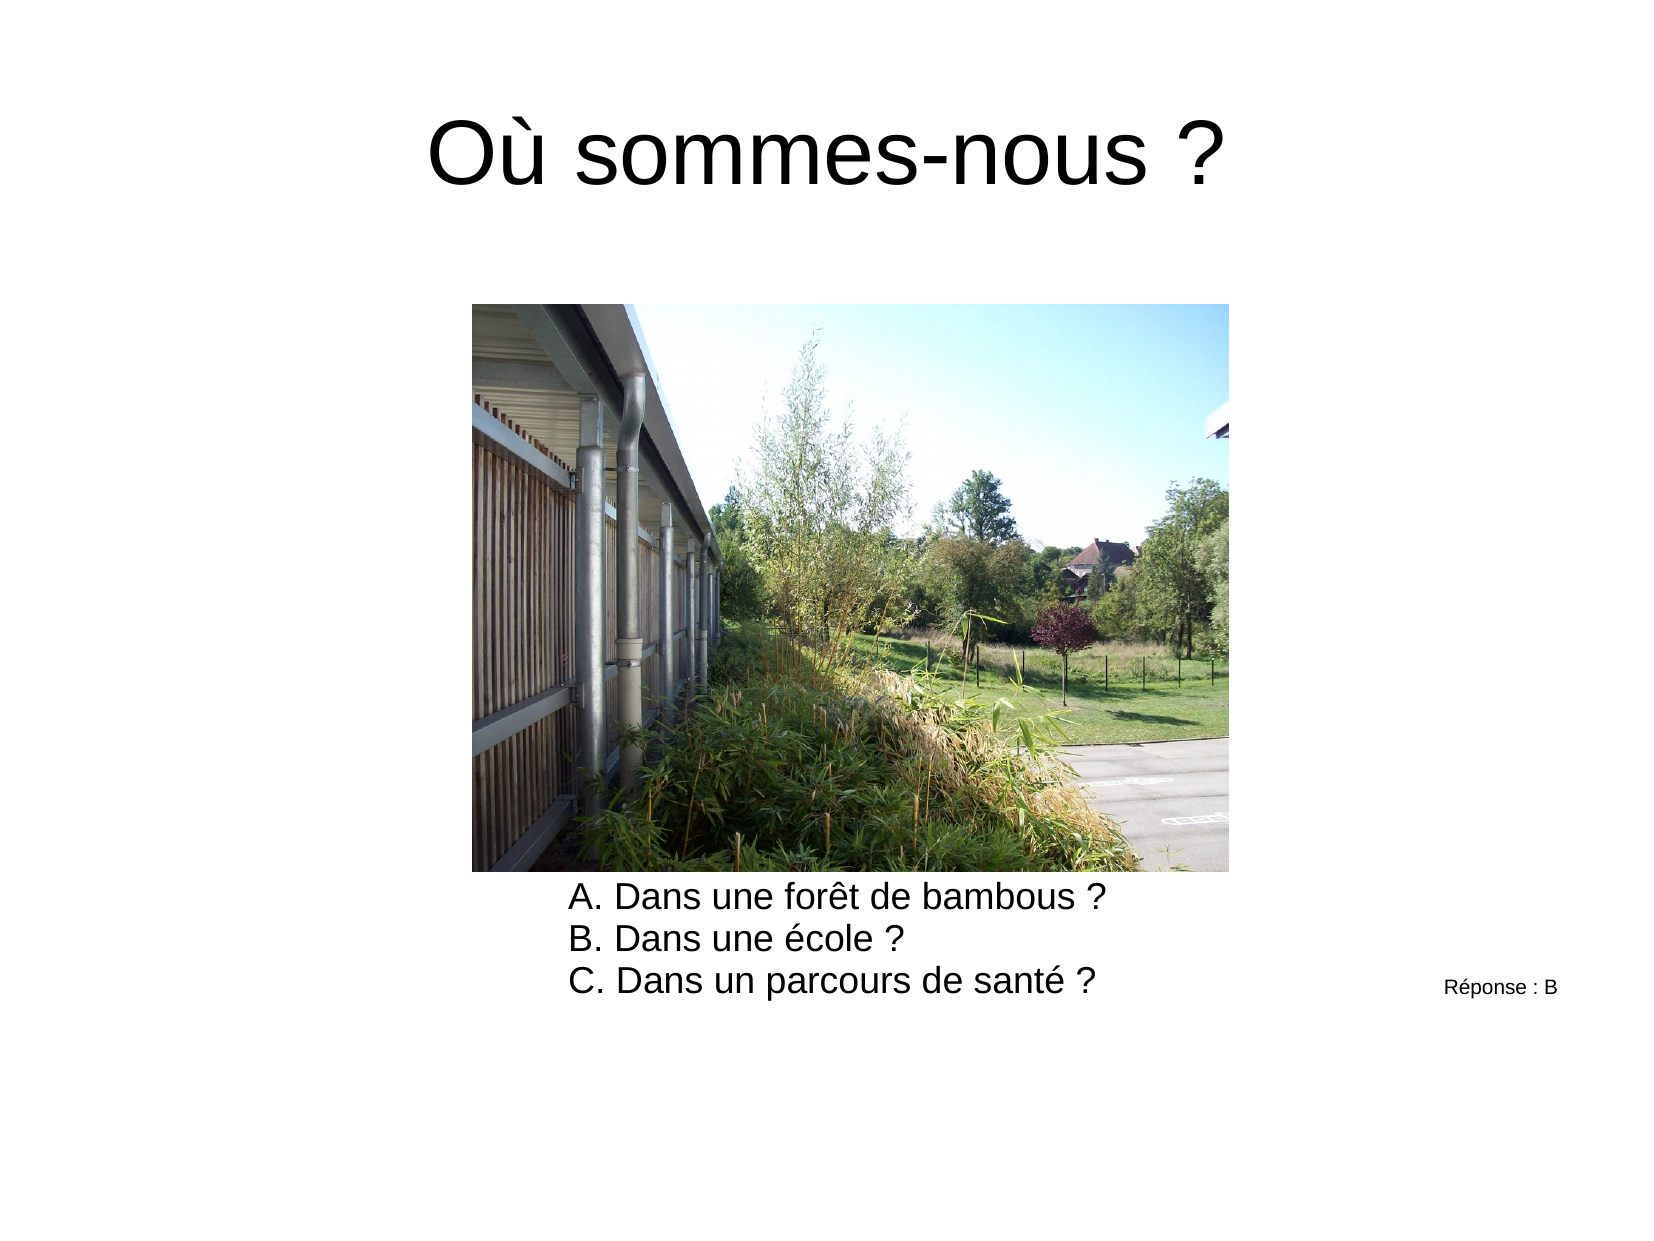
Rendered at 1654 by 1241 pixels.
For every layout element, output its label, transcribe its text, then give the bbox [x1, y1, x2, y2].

text_box Réponse : B [1429, 968, 1573, 1007]
title Où sommes-nous ? [82, 49, 1571, 257]
text_box A. Dans une forêt de bambous ? B. Dans une école ? C. Dans un parcours de santé ? [553, 868, 1123, 1010]
picture [472, 304, 1229, 872]
